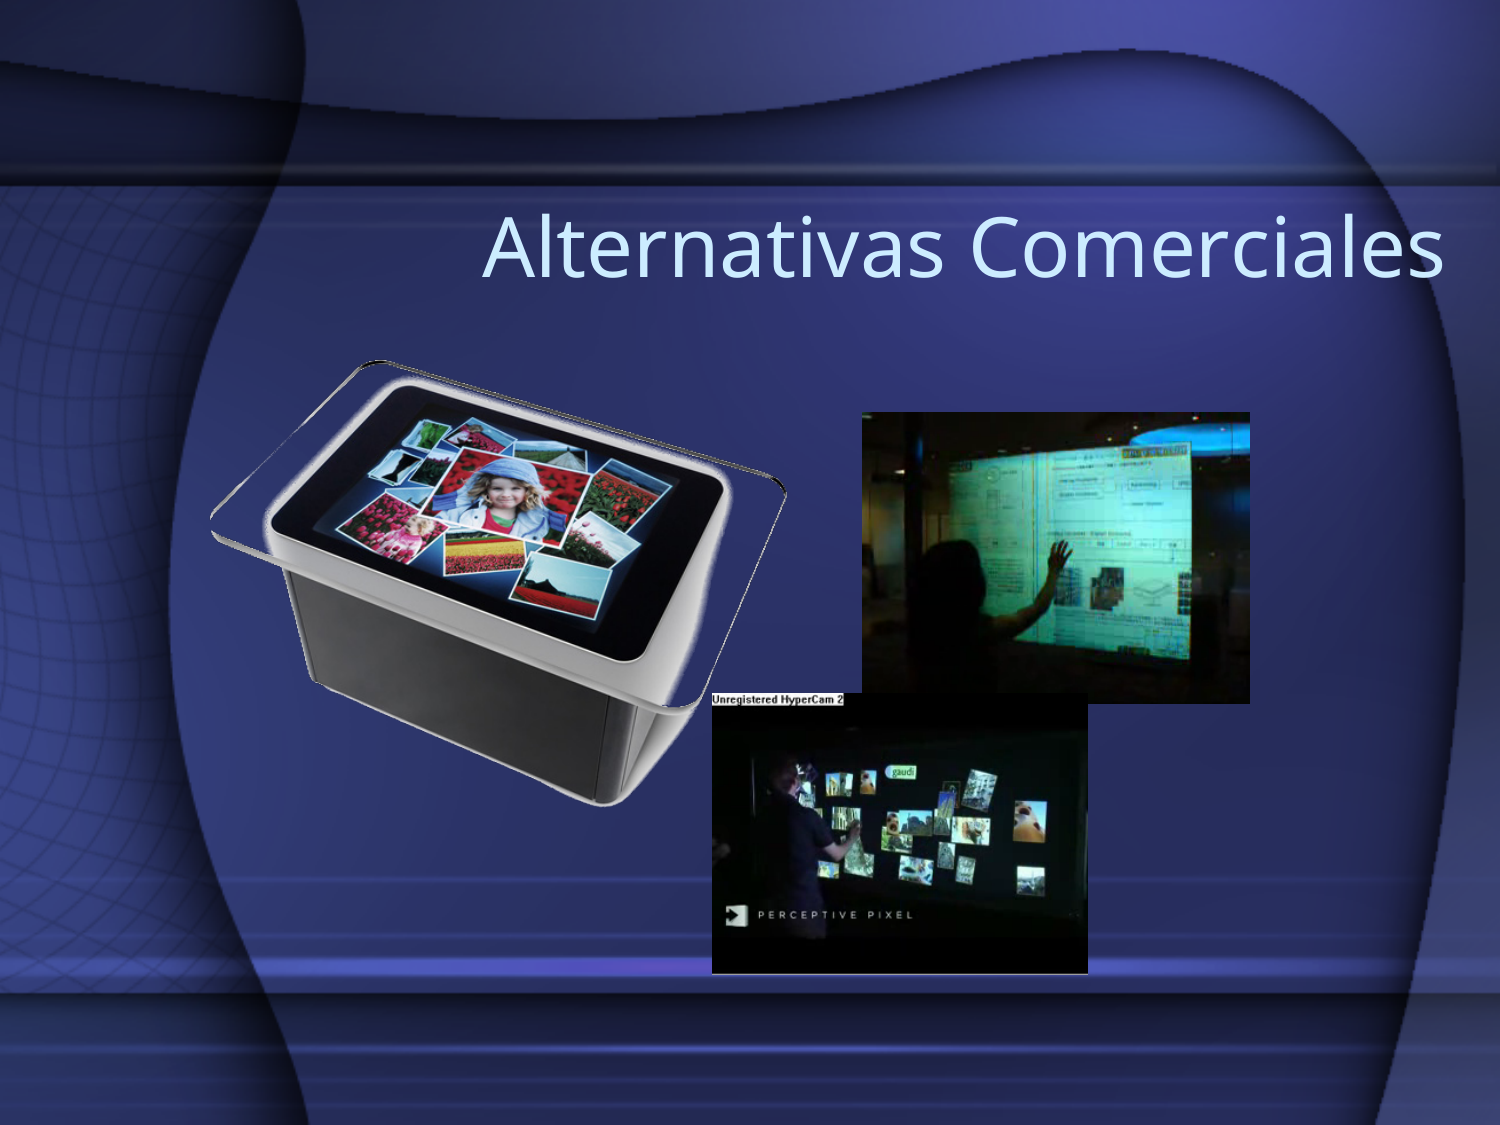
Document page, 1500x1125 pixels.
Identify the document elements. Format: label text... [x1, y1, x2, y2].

picture [0, 0, 1500, 1125]
title Alternativas Comerciales [200, 169, 1463, 320]
